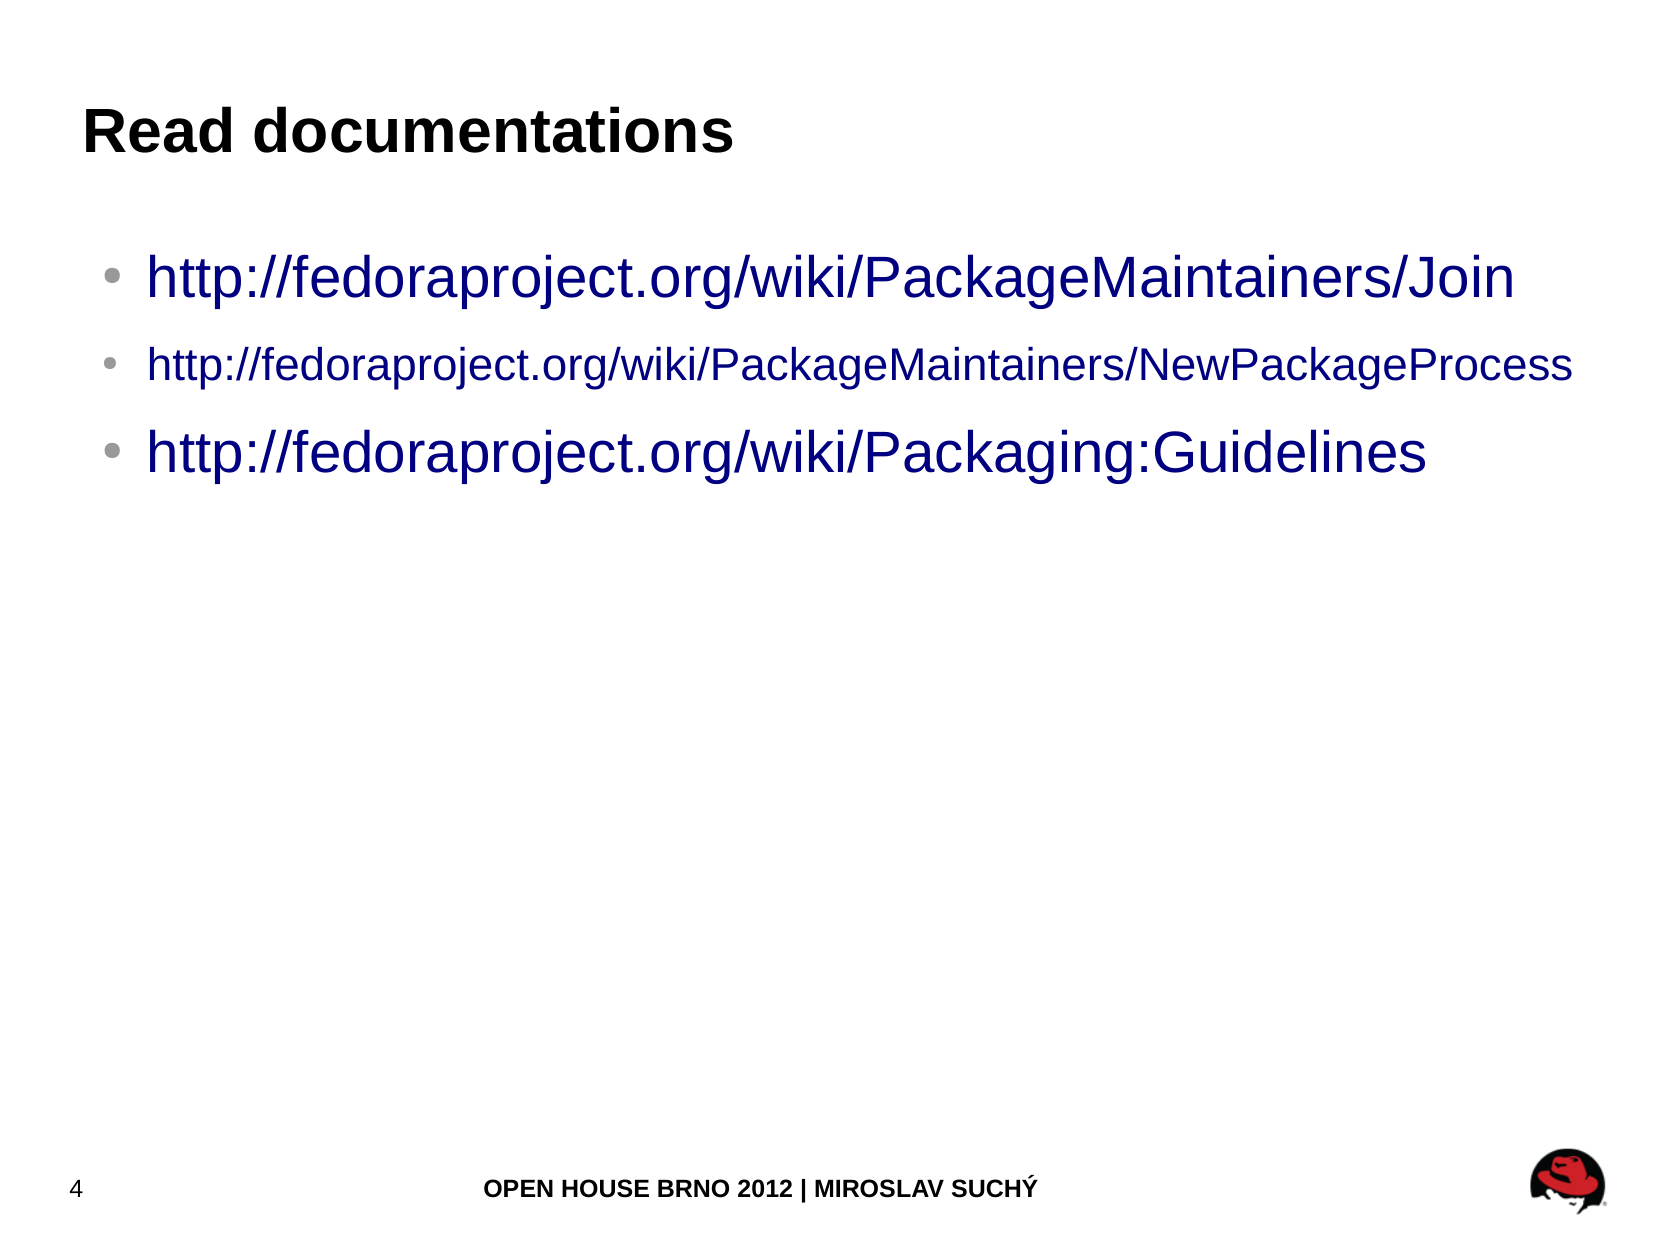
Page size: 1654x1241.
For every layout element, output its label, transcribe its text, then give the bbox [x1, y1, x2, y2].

picture [1529, 1146, 1613, 1224]
list http://fedoraproject.org/wiki/PackageMaintainers/Join http://fedoraproject.org/wiki/PackageMaintainers/NewPackageProcess http://fedoraproject.org/wiki/Packaging:Guidelines [86, 244, 1576, 1024]
title Read documentations [82, 45, 1571, 218]
